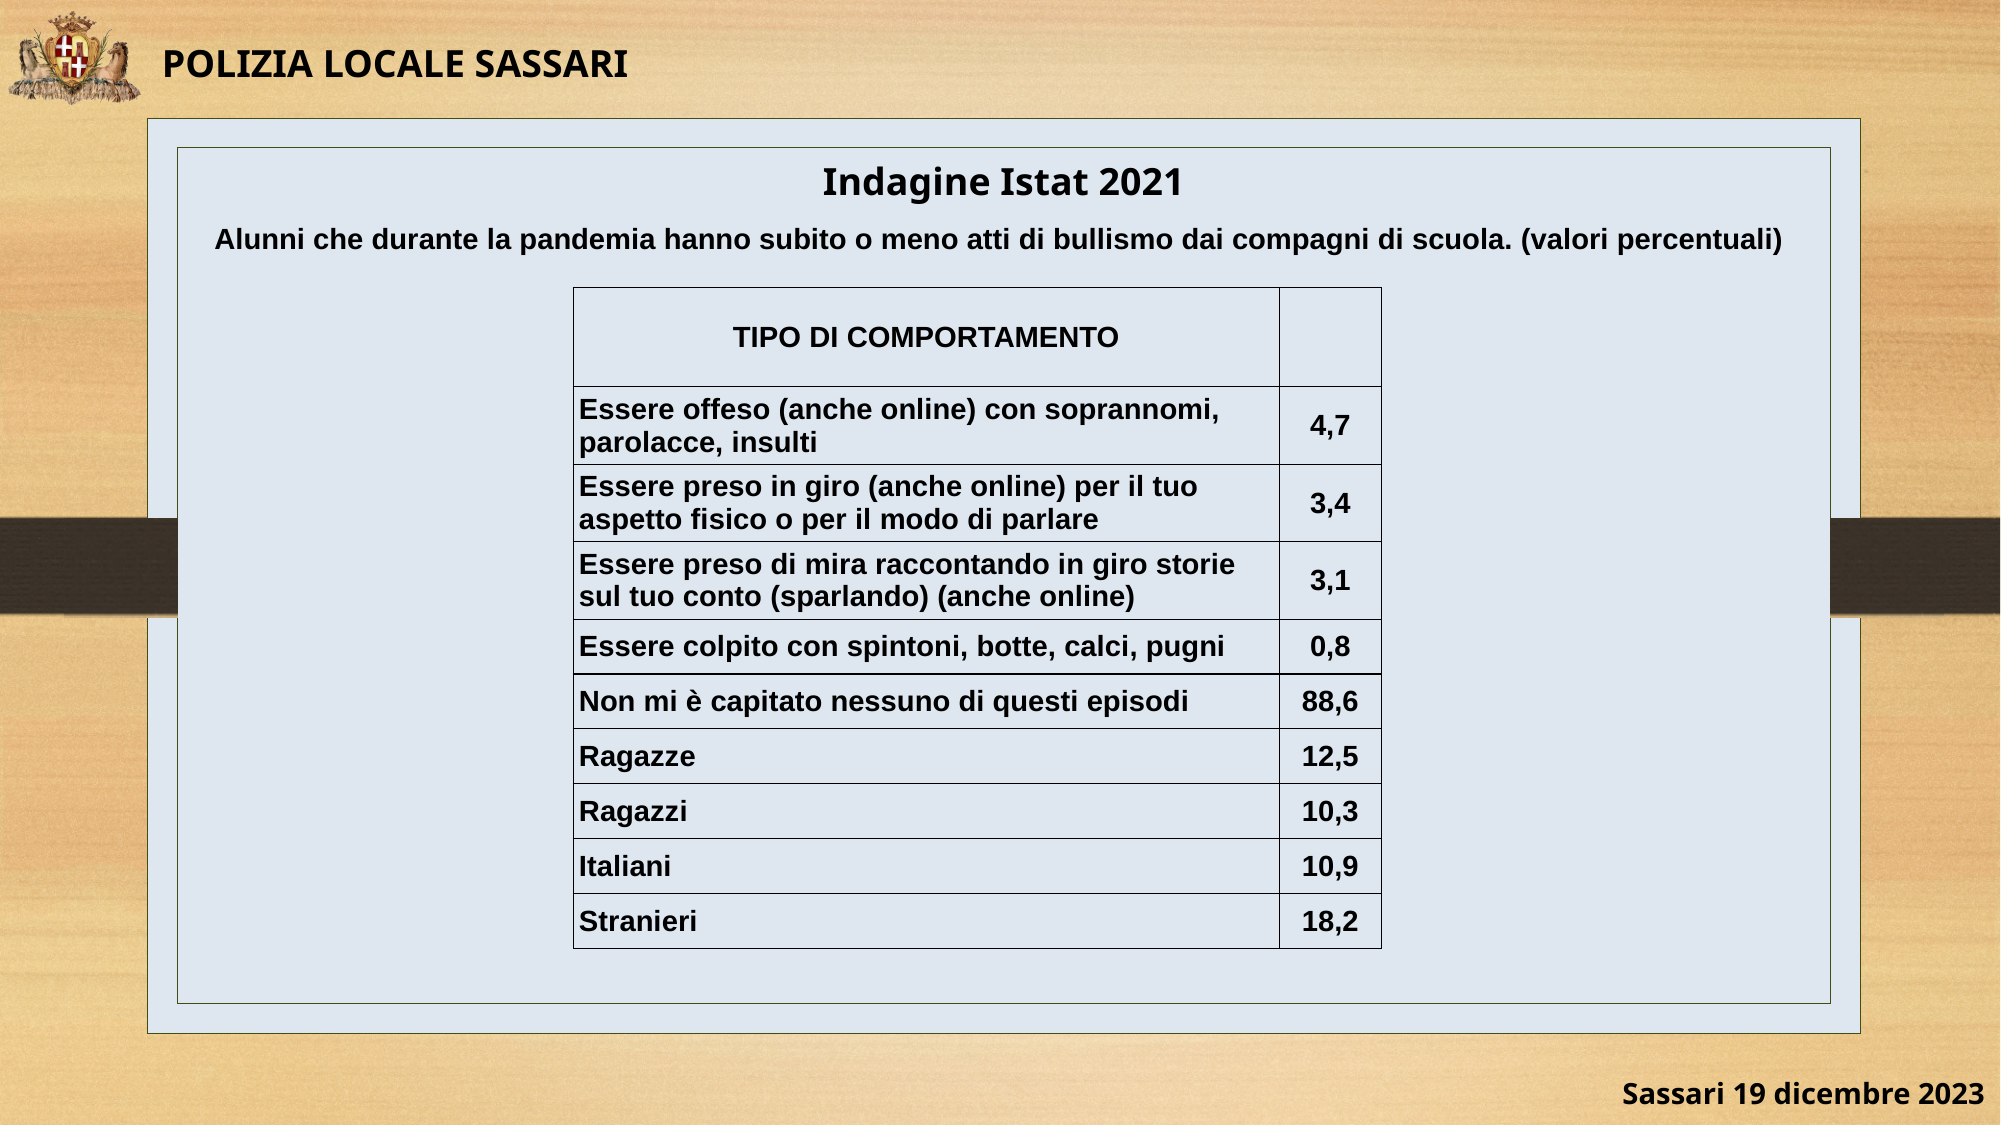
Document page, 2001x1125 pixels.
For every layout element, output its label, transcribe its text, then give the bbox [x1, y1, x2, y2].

table_cell Ragazzi [574, 784, 1279, 838]
table_cell Stranieri [574, 894, 1279, 948]
table_header [1280, 298, 1381, 386]
text_box Indagine Istat 2021 [177, 147, 1831, 216]
table_cell 10,9 [1280, 839, 1381, 893]
text_box POLIZIA LOCALE SASSARI [147, 30, 797, 98]
table_header TIPO DI COMPORTAMENTO [574, 298, 1279, 386]
table_cell 12,5 [1280, 729, 1381, 783]
table_cell Essere preso in giro (anche online) per il tuo aspetto fisico o per il modo di parlare [574, 465, 1279, 541]
table_cell 0,8 [1280, 620, 1381, 673]
text_box [147, 618, 1861, 1034]
table_cell 3,4 [1280, 465, 1381, 541]
text_box [178, 216, 1830, 1003]
table_cell 10,3 [1280, 784, 1381, 838]
table_cell 88,6 [1280, 675, 1381, 728]
table_cell Non mi è capitato nessuno di questi episodi [574, 675, 1279, 728]
table_cell Ragazze [574, 729, 1279, 783]
table_cell Essere offeso (anche online) con soprannomi, parolacce, insulti [574, 387, 1279, 464]
text_box Alunni che durante la pandemia hanno subito o meno atti di bullismo dai compagni di scuola. (valori percentuali) [177, 215, 1822, 298]
picture [0, 0, 2001, 1125]
text_box Sassari 19 dicembre 2023 [1350, 1065, 2000, 1125]
table_cell Essere colpito con spintoni, botte, calci, pugni [574, 620, 1279, 673]
text_box [147, 118, 1861, 518]
table_cell Essere preso di mira raccontando in giro storie sul tuo conto (sparlando) (anche online) [574, 542, 1279, 619]
table_cell 18,2 [1280, 894, 1381, 948]
table_cell 3,1 [1280, 542, 1381, 619]
table_cell 4,7 [1280, 387, 1381, 464]
table_cell Italiani [574, 839, 1279, 893]
